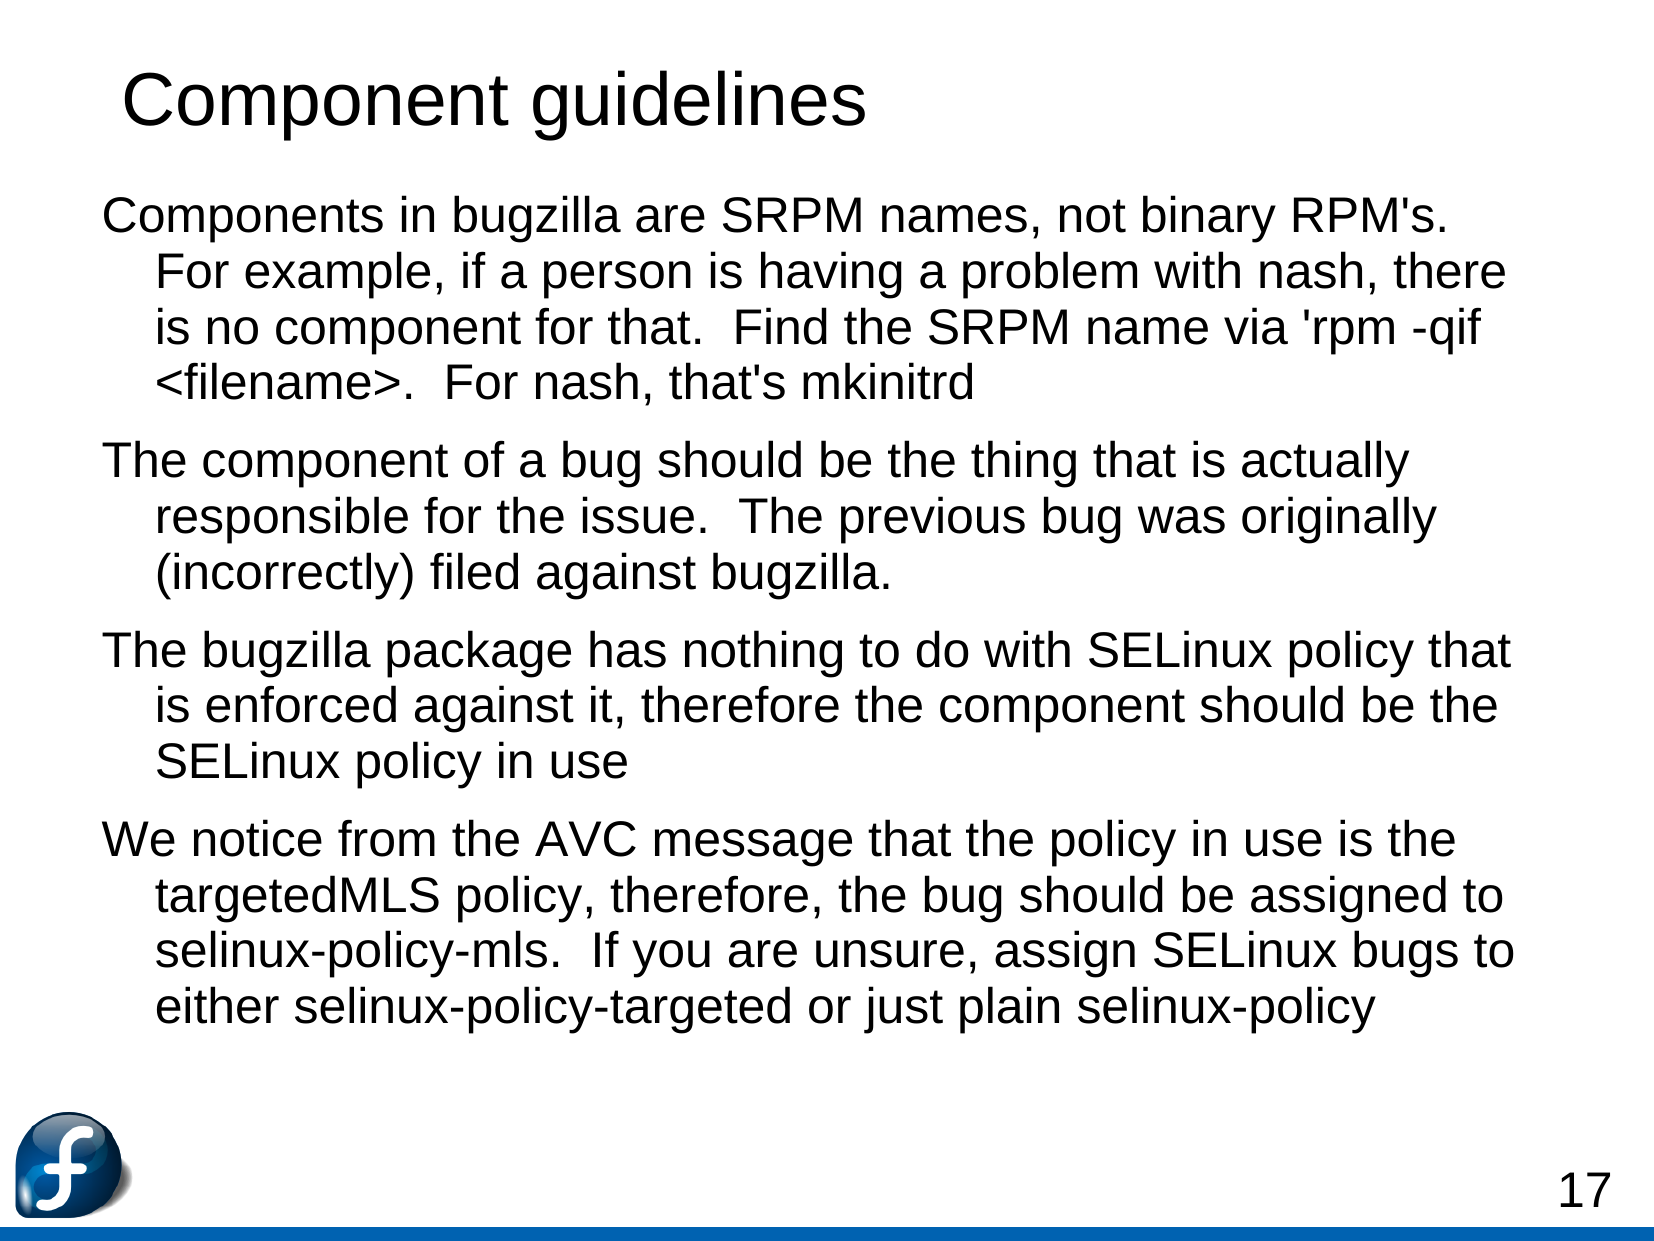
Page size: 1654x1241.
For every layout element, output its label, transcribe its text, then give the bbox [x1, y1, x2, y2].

list Components in bugzilla are SRPM names, not binary RPM's. For example, if a person is having a problem with nash, there is no component for that. Find the SRPM name via 'rpm -qif <filename>. For nash, that's mkinitrd The component of a bug should be the thing that is actually responsible for the issue. The previous bug was originally (incorrectly) filed against bugzilla. The bugzilla package has nothing to do with SELinux policy that is enforced against it, therefore the component should be the SELinux policy in use We notice from the AVC message that the policy in use is the targetedMLS policy, therefore, the bug should be assigned to selinux-policy-mls. If you are unsure, assign SELinux bugs to either selinux-policy-targeted or just plain selinux-policy [83, 187, 1538, 1206]
title Component guidelines [121, 37, 1533, 161]
text_box <number> [1379, 1162, 1613, 1225]
picture [11, 1105, 133, 1227]
